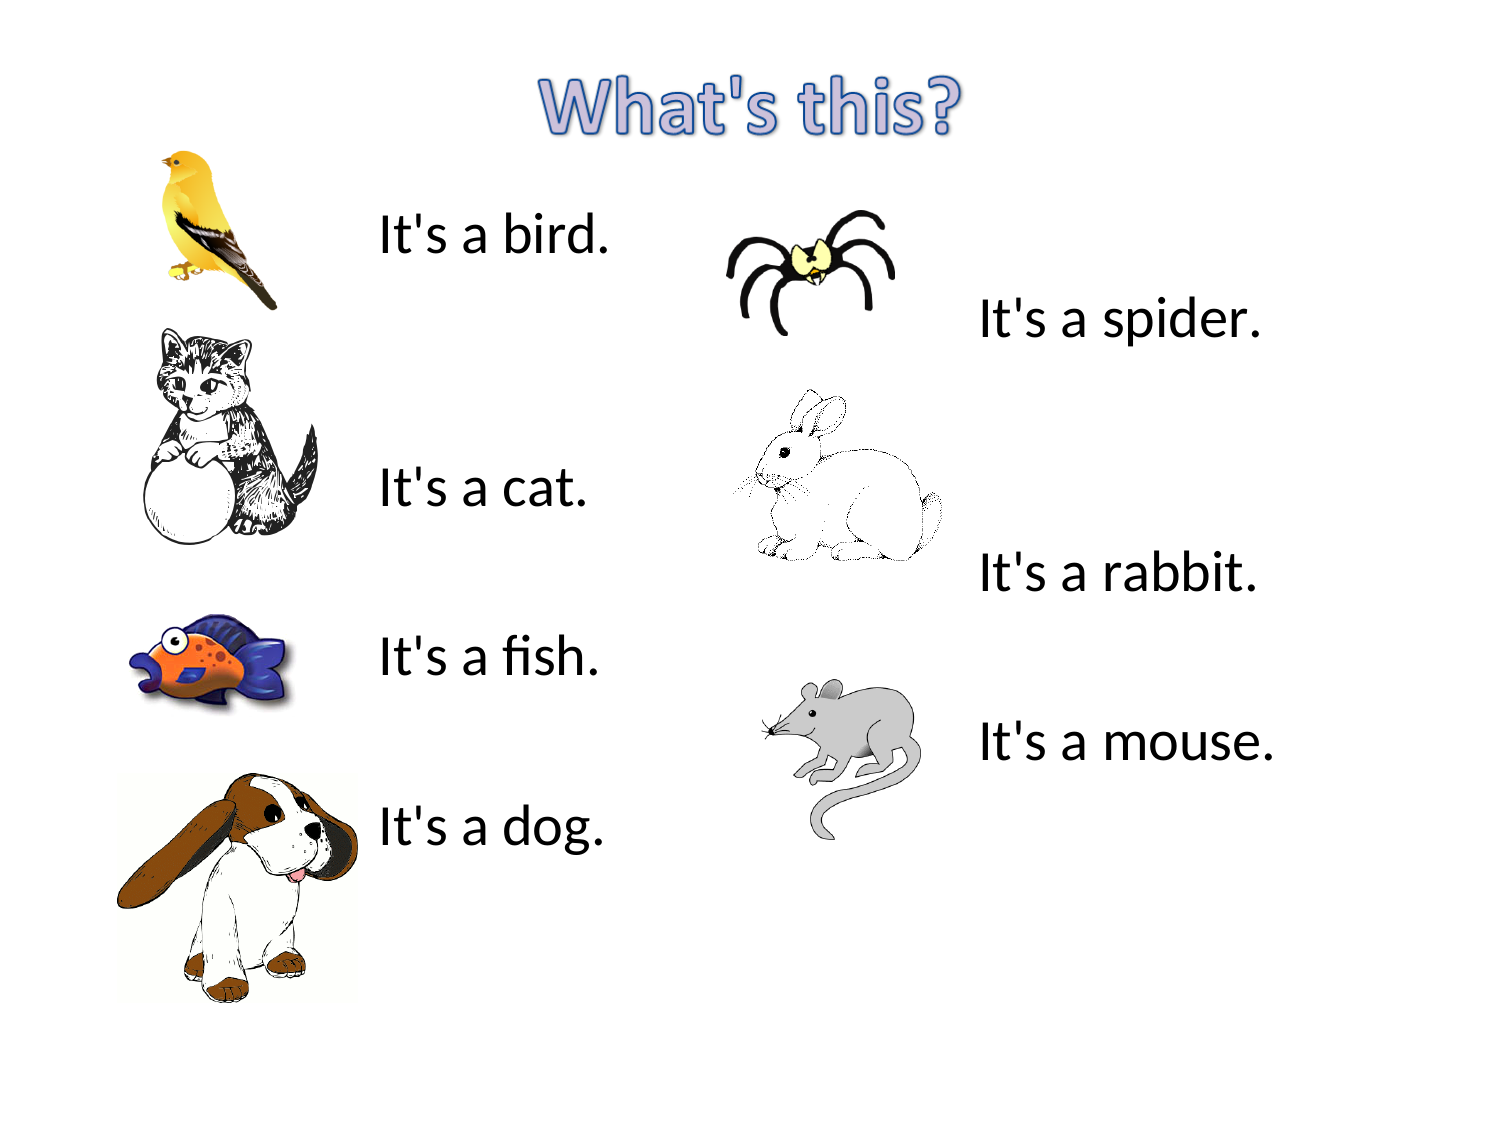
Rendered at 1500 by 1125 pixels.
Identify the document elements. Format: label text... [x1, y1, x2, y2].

list It's a bird. It's a spider. It's a cat. It's a rabbit. It's a fish. It's a mouse. It's a dog. [363, 187, 1360, 1006]
text_box [73, 24, 1427, 321]
picture [128, 609, 298, 717]
picture [117, 773, 358, 1003]
picture [726, 386, 952, 576]
picture [761, 679, 921, 840]
picture [726, 210, 895, 336]
picture [128, 328, 328, 552]
